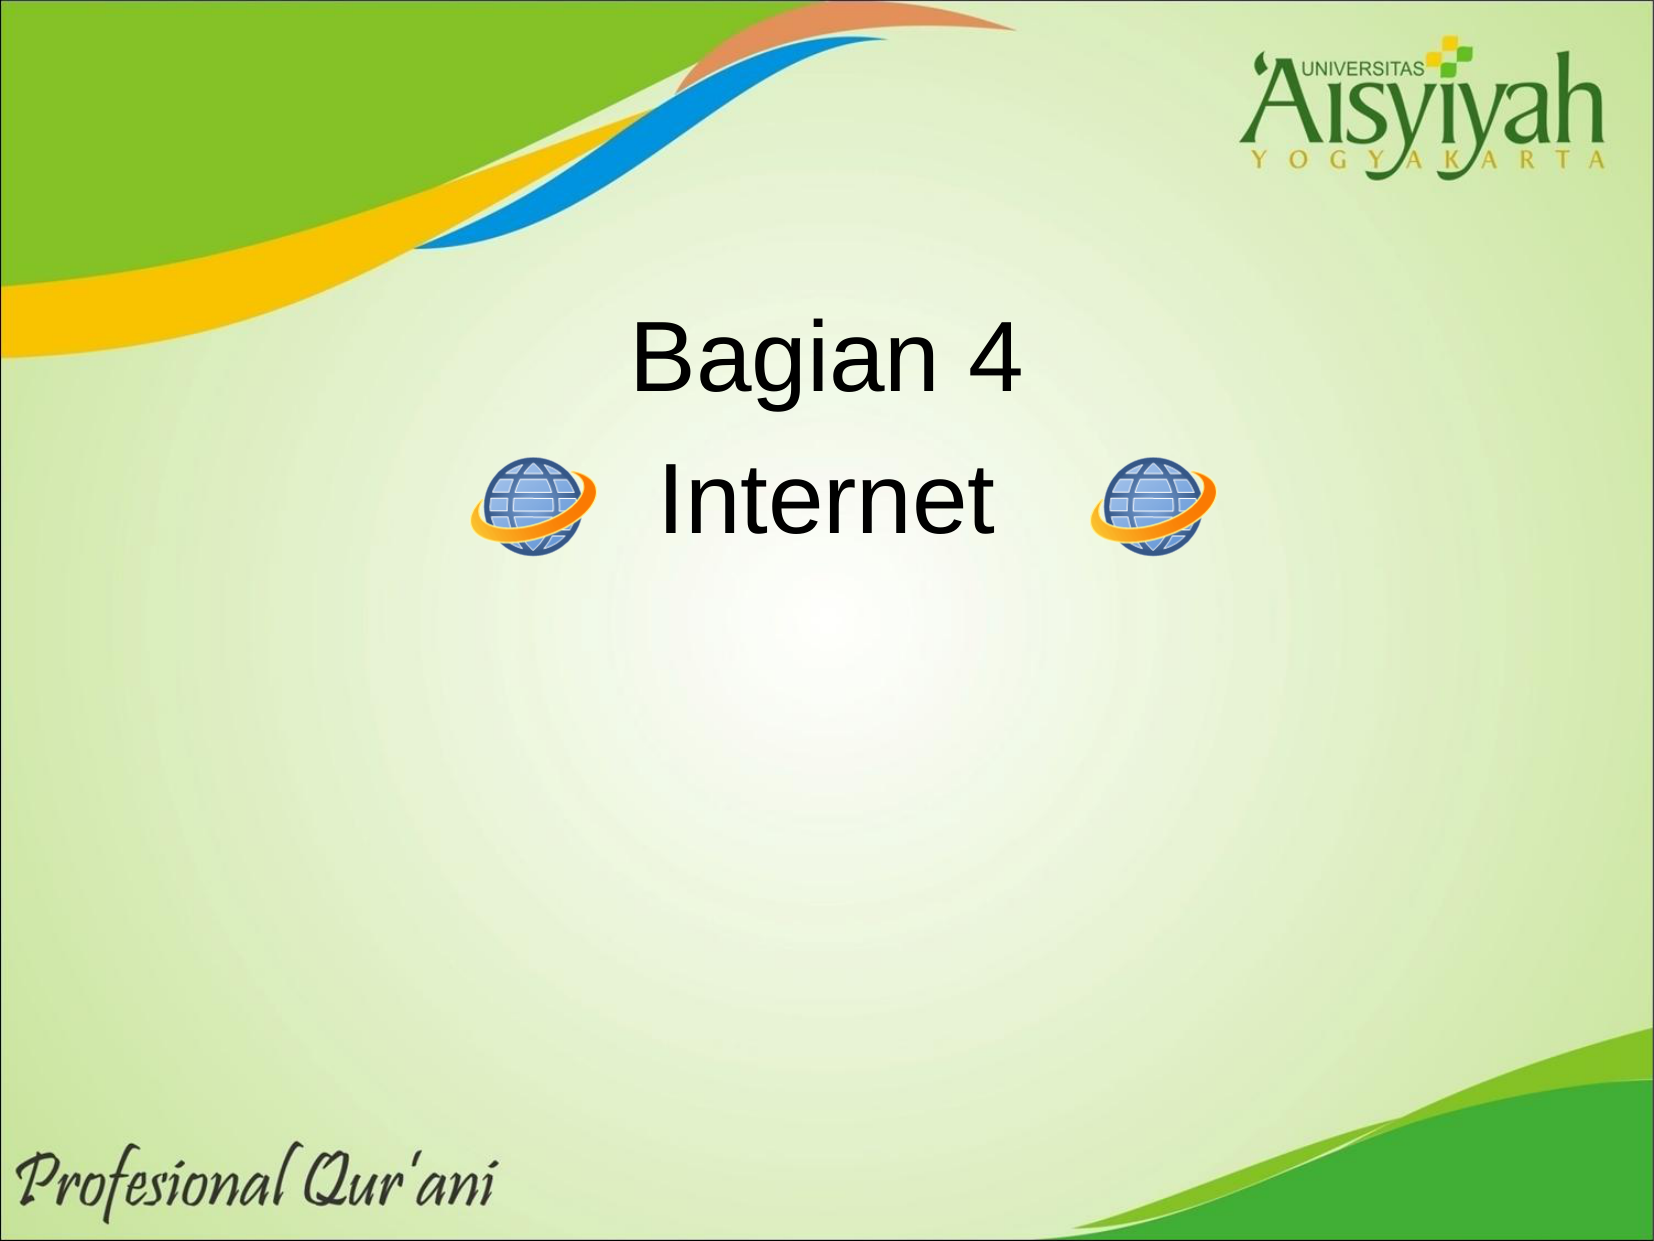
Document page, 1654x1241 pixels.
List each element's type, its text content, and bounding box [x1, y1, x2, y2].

picture [0, 0, 1654, 1241]
text_box Bagian 4 Internet [82, 295, 1571, 1015]
